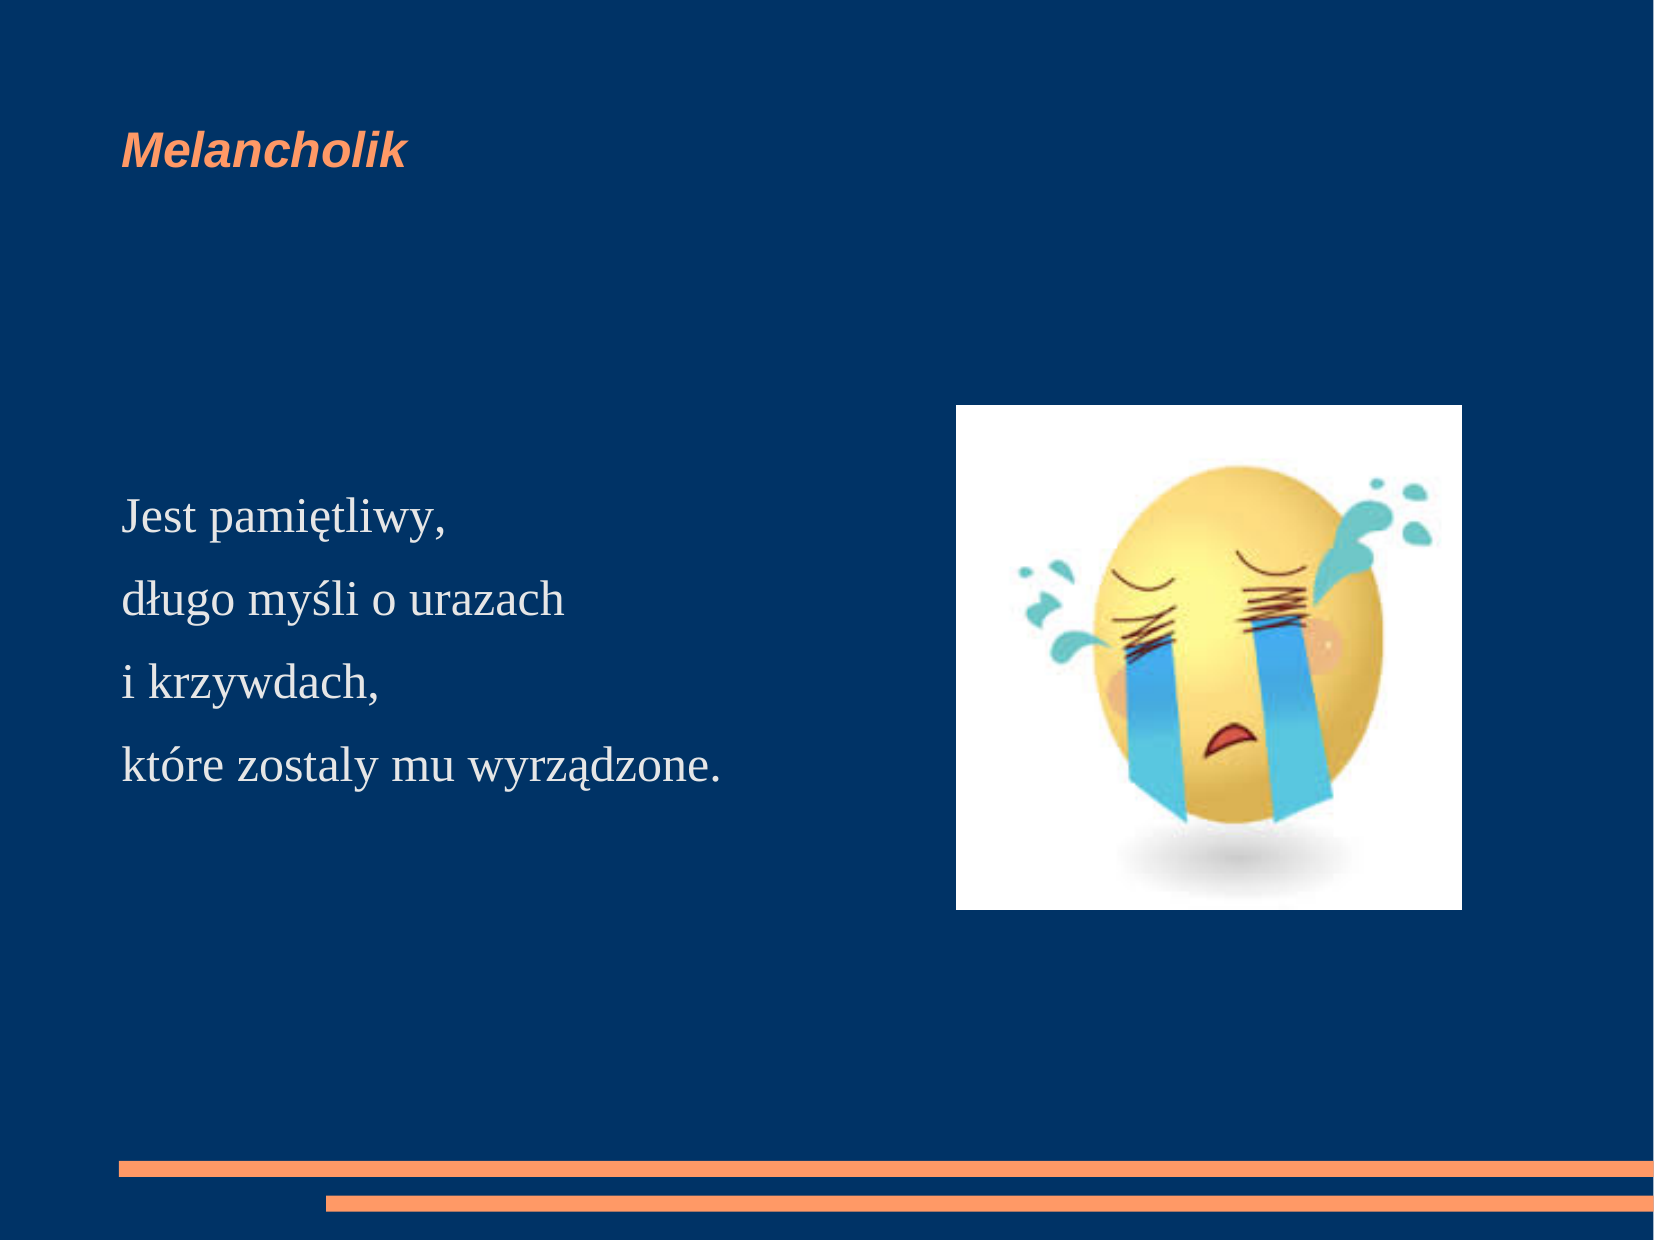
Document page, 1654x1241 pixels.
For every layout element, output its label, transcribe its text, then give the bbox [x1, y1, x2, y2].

title Melancholik [121, 46, 1534, 254]
list Jest pamiętliwy, długo myśli o urazach i krzywdach, które zostaly mu wyrządzone. [121, 322, 1561, 1132]
picture [956, 405, 1462, 910]
